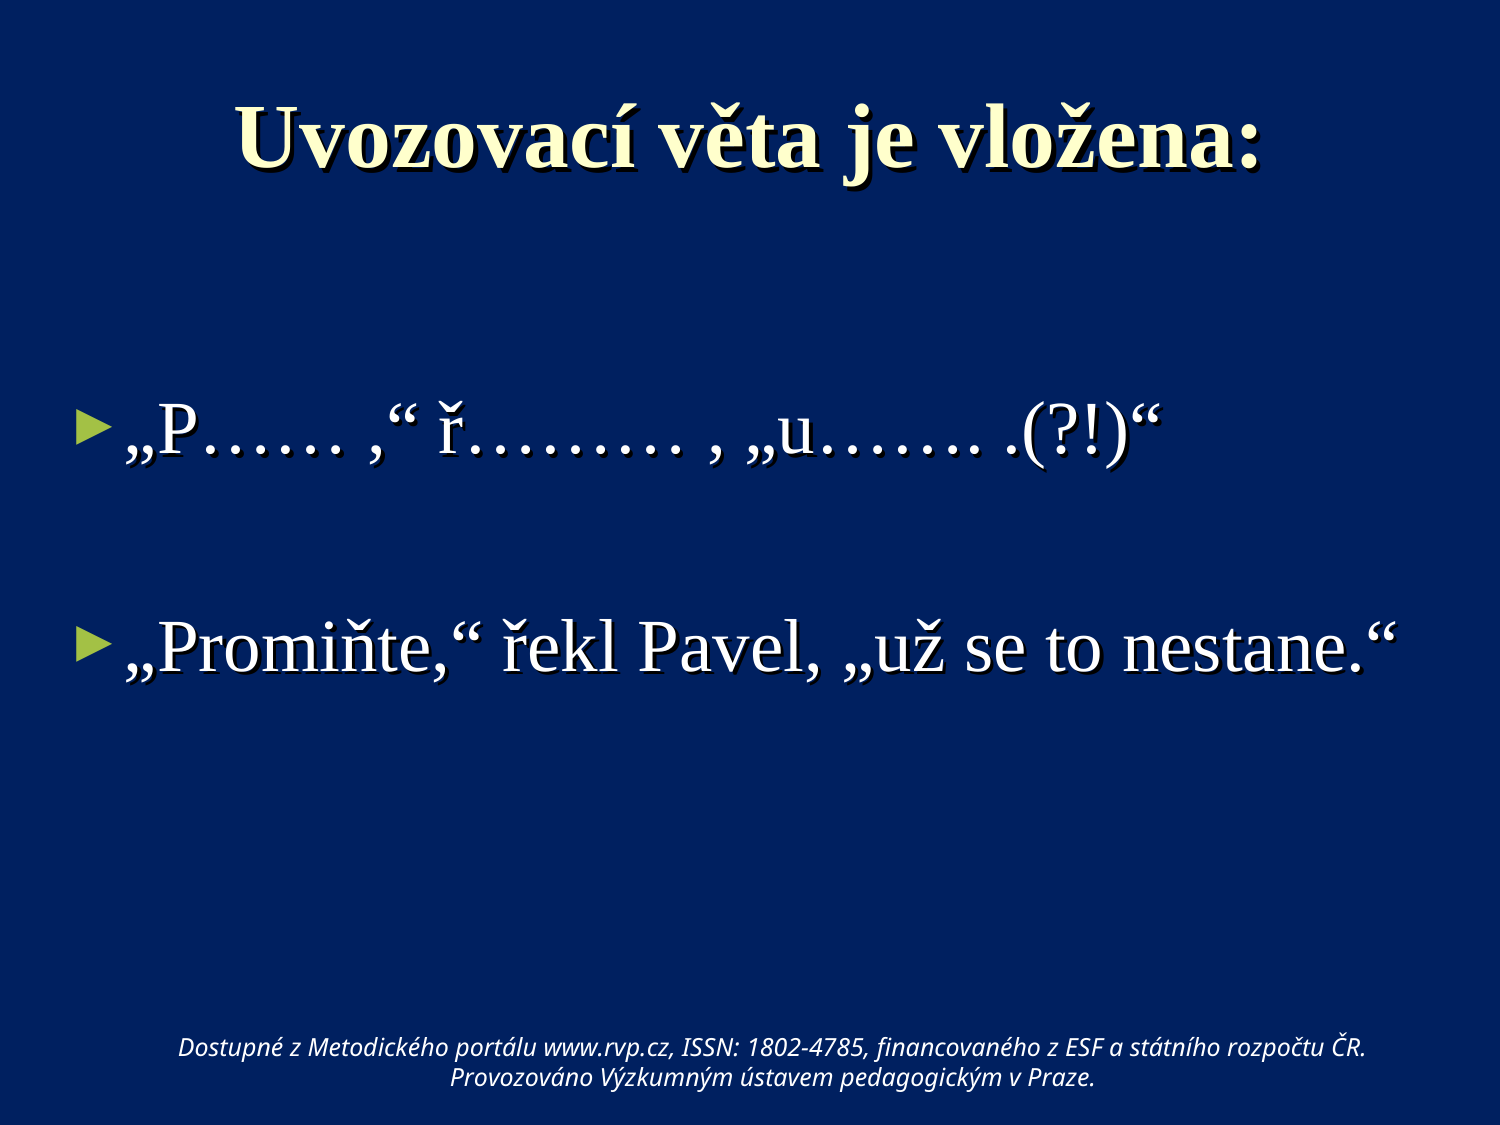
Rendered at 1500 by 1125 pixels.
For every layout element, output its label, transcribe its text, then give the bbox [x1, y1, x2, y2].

text_box Dostupné z Metodického portálu www.rvp.cz, ISSN: 1802-4785, financovaného z ESF a státního rozpočtu ČR. Provozováno Výzkumným ústavem pedagogickým v Praze. [152, 1031, 1395, 1092]
title Uvozovací věta je vložena: [49, 37, 1451, 225]
list „P…… ,“ ř……… , „u……. .(?!)“ „Promiňte,“ řekl Pavel, „už se to nestane.“ [49, 262, 1451, 1001]
